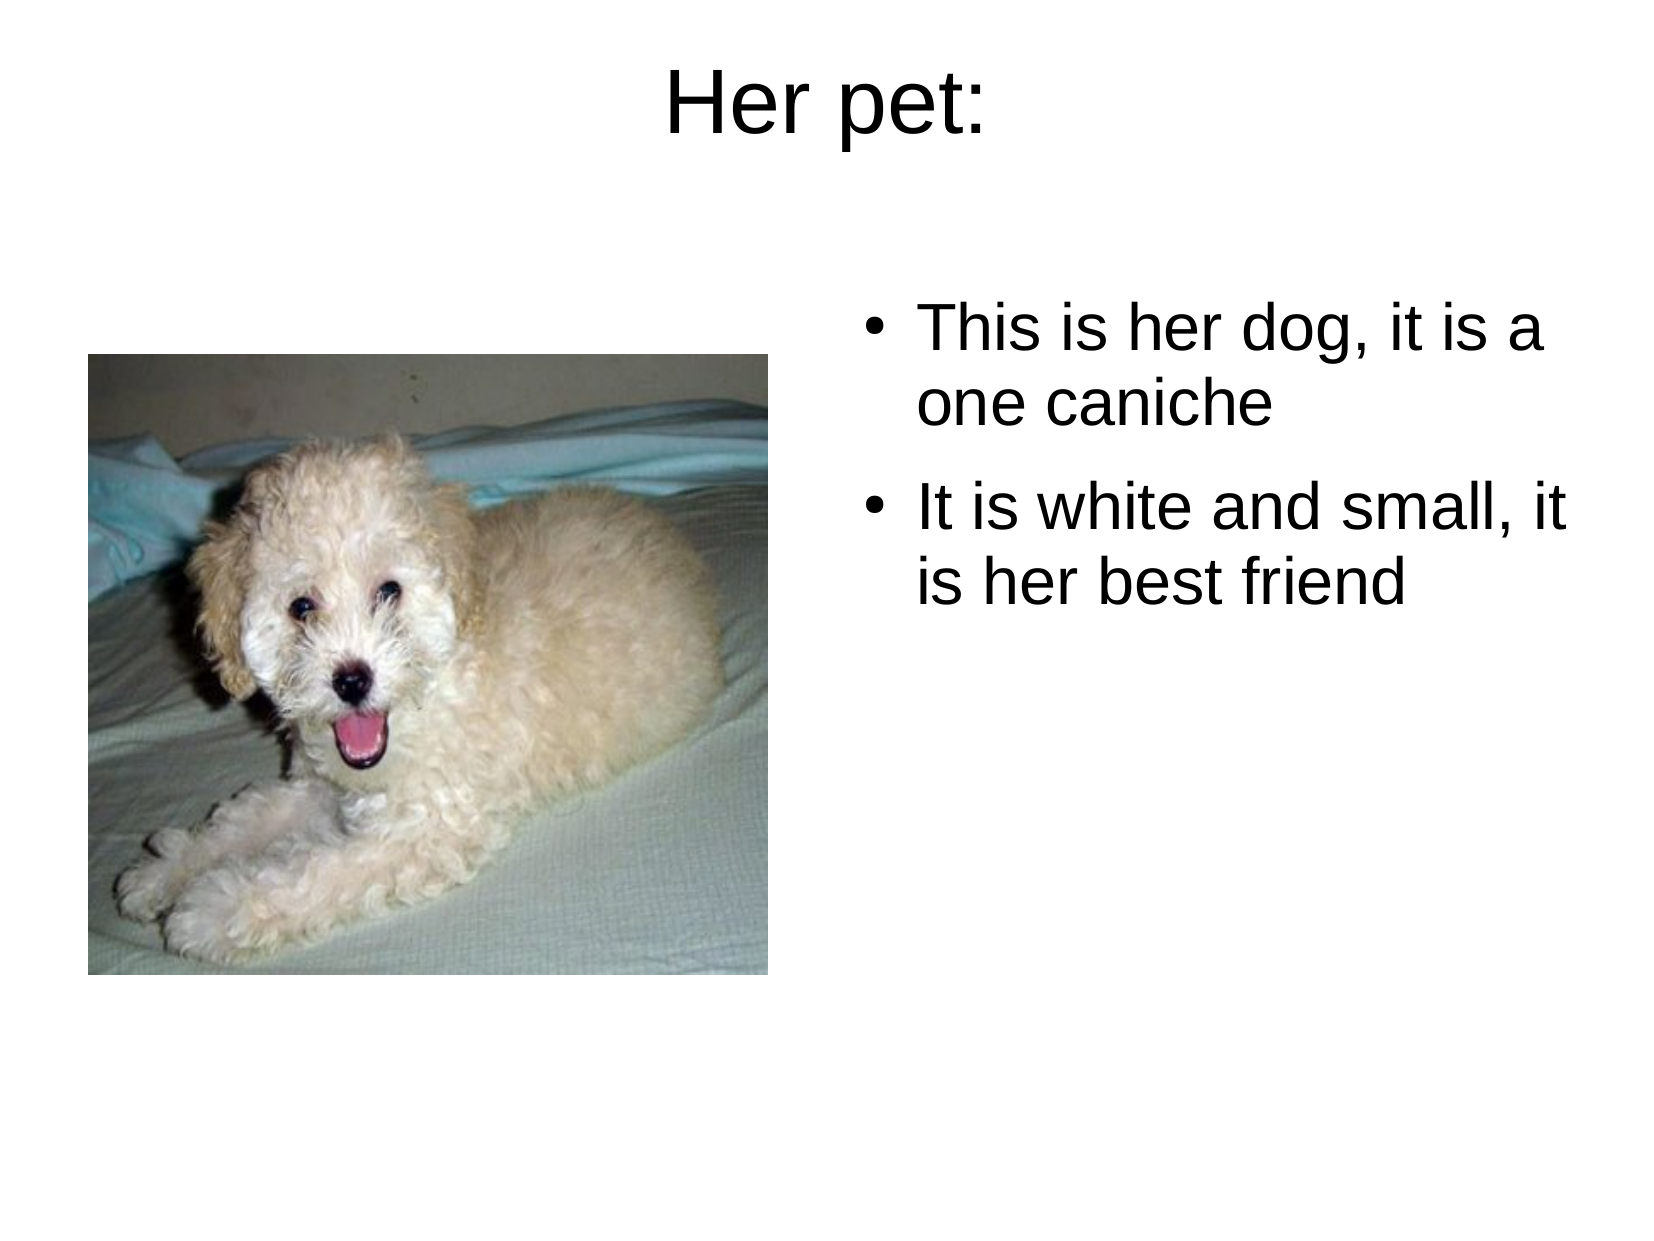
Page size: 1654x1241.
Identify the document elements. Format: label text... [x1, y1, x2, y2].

title Her pet: [82, 49, 1571, 257]
picture [59, 354, 786, 1182]
list This is her dog, it is a one caniche It is white and small, it is her best friend [845, 290, 1572, 1109]
